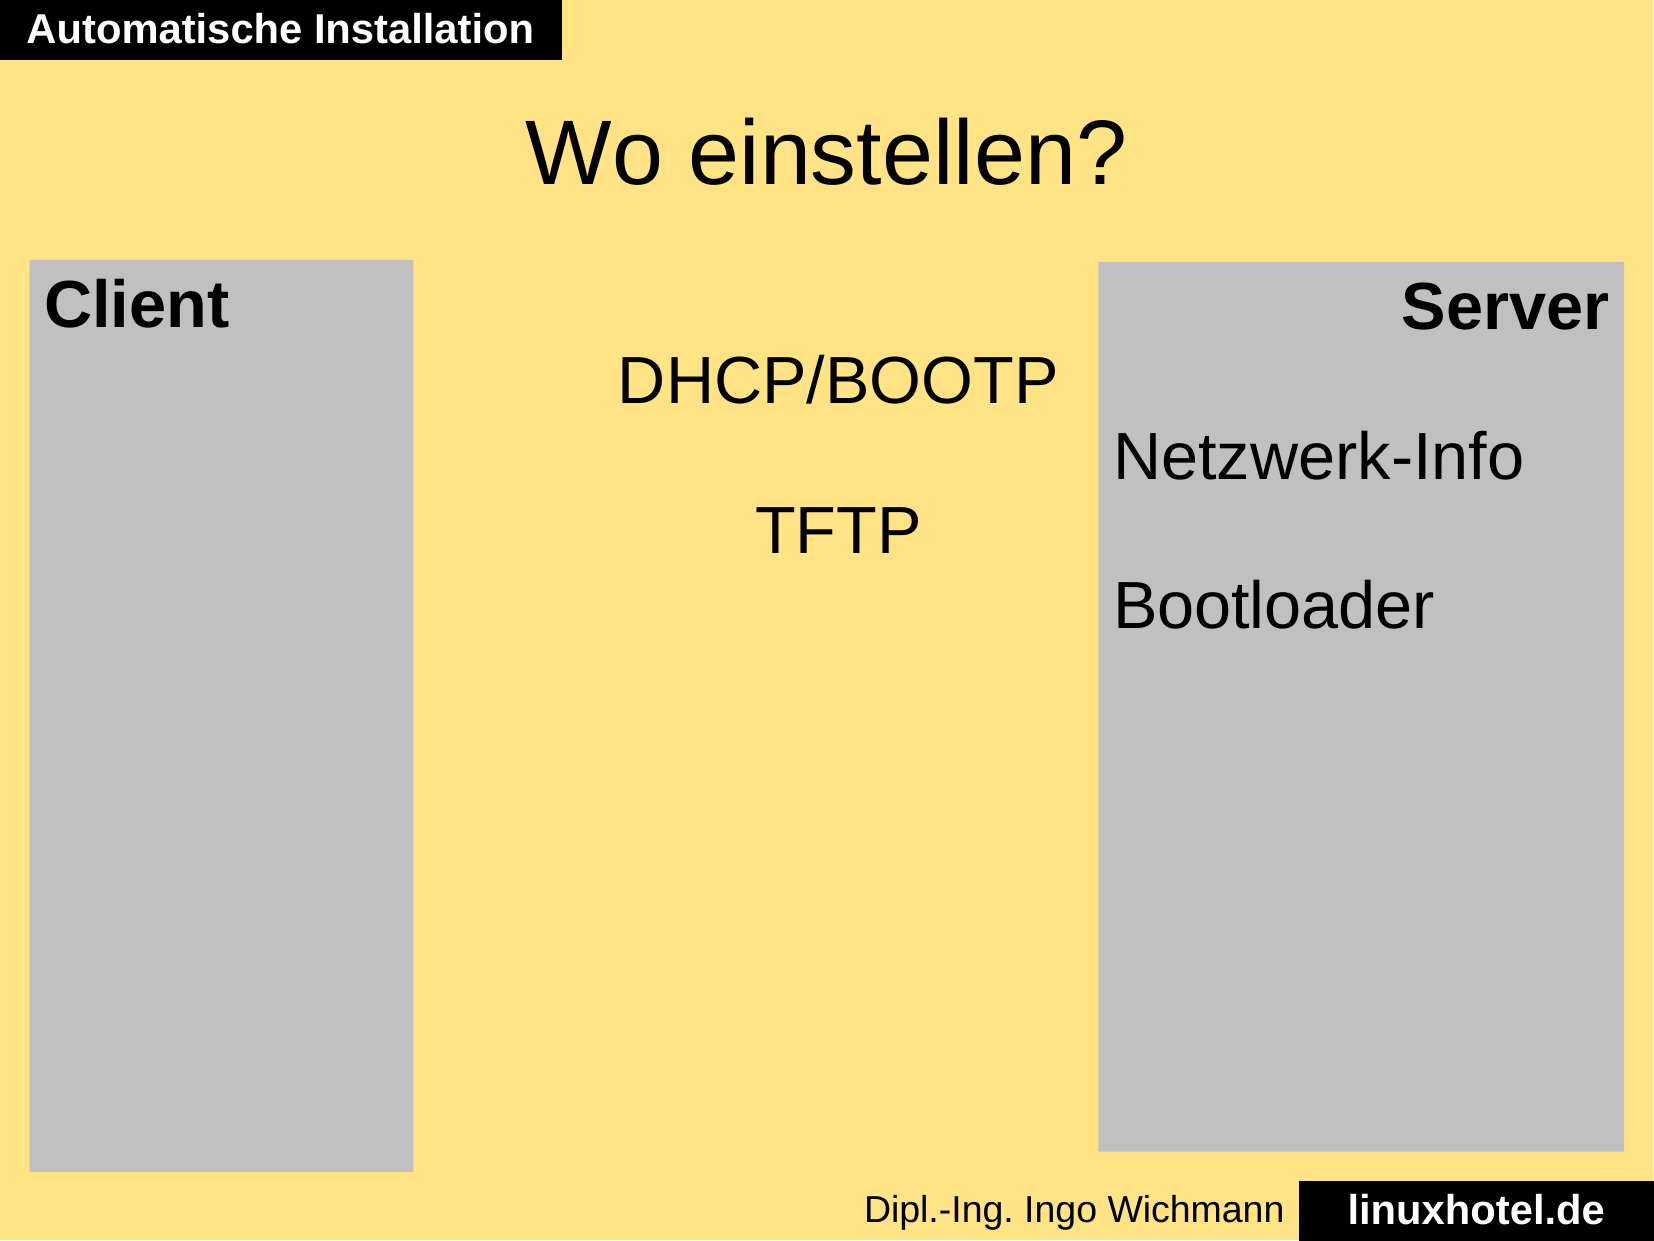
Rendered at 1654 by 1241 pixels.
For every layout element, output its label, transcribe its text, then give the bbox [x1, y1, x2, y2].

text_box Server Netzwerk-Info Bootloader [1111, 261, 1625, 1152]
title Wo einstellen? [82, 49, 1571, 257]
text_box DHCP/BOOTP TFTP [566, 261, 1111, 1241]
text_box Automatische Installation [0, 0, 562, 60]
text_box linuxhotel.de [1299, 1181, 1654, 1241]
text_box Dipl.-Ing. Ingo Wichmann [1111, 1181, 1300, 1238]
text_box Client [29, 259, 414, 1172]
